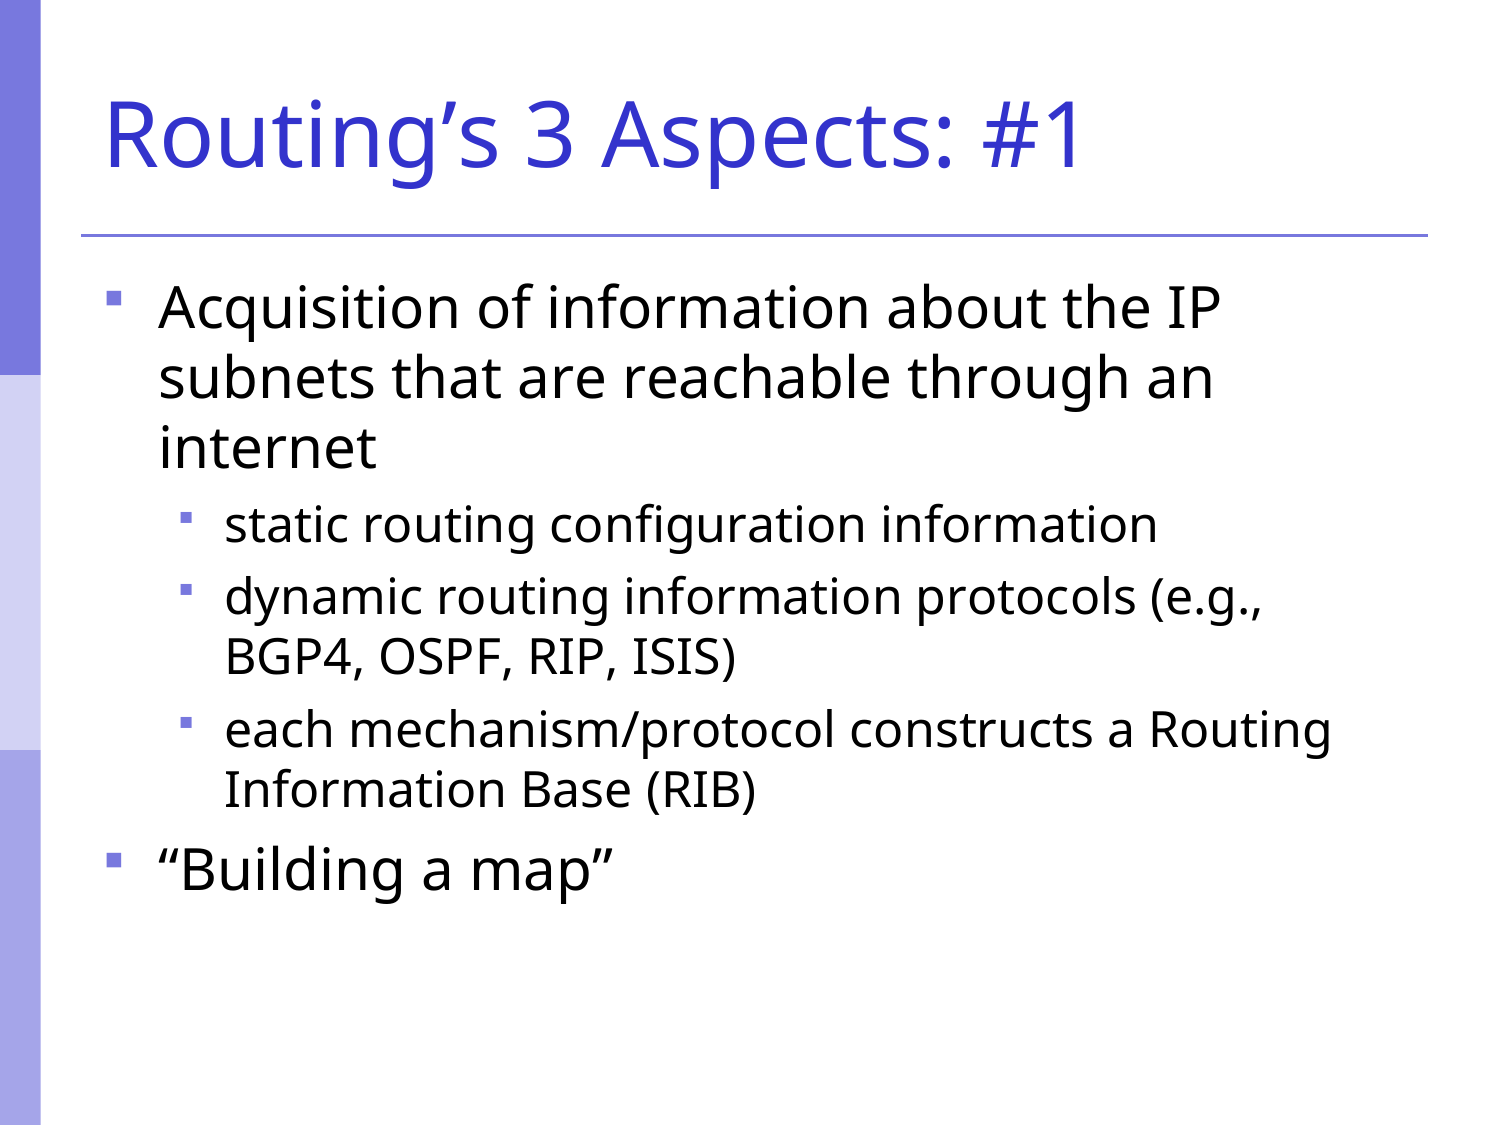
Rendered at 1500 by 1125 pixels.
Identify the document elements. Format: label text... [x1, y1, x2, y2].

list Acquisition of information about the IP subnets that are reachable through an internet static routing configuration information dynamic routing information protocols (e.g., BGP4, OSPF, RIP, ISIS) each mechanism/protocol constructs a Routing Information Base (RIB) “Building a map” [87, 262, 1363, 1026]
title Routing’s 3 Aspects: #1 [87, 37, 1363, 225]
